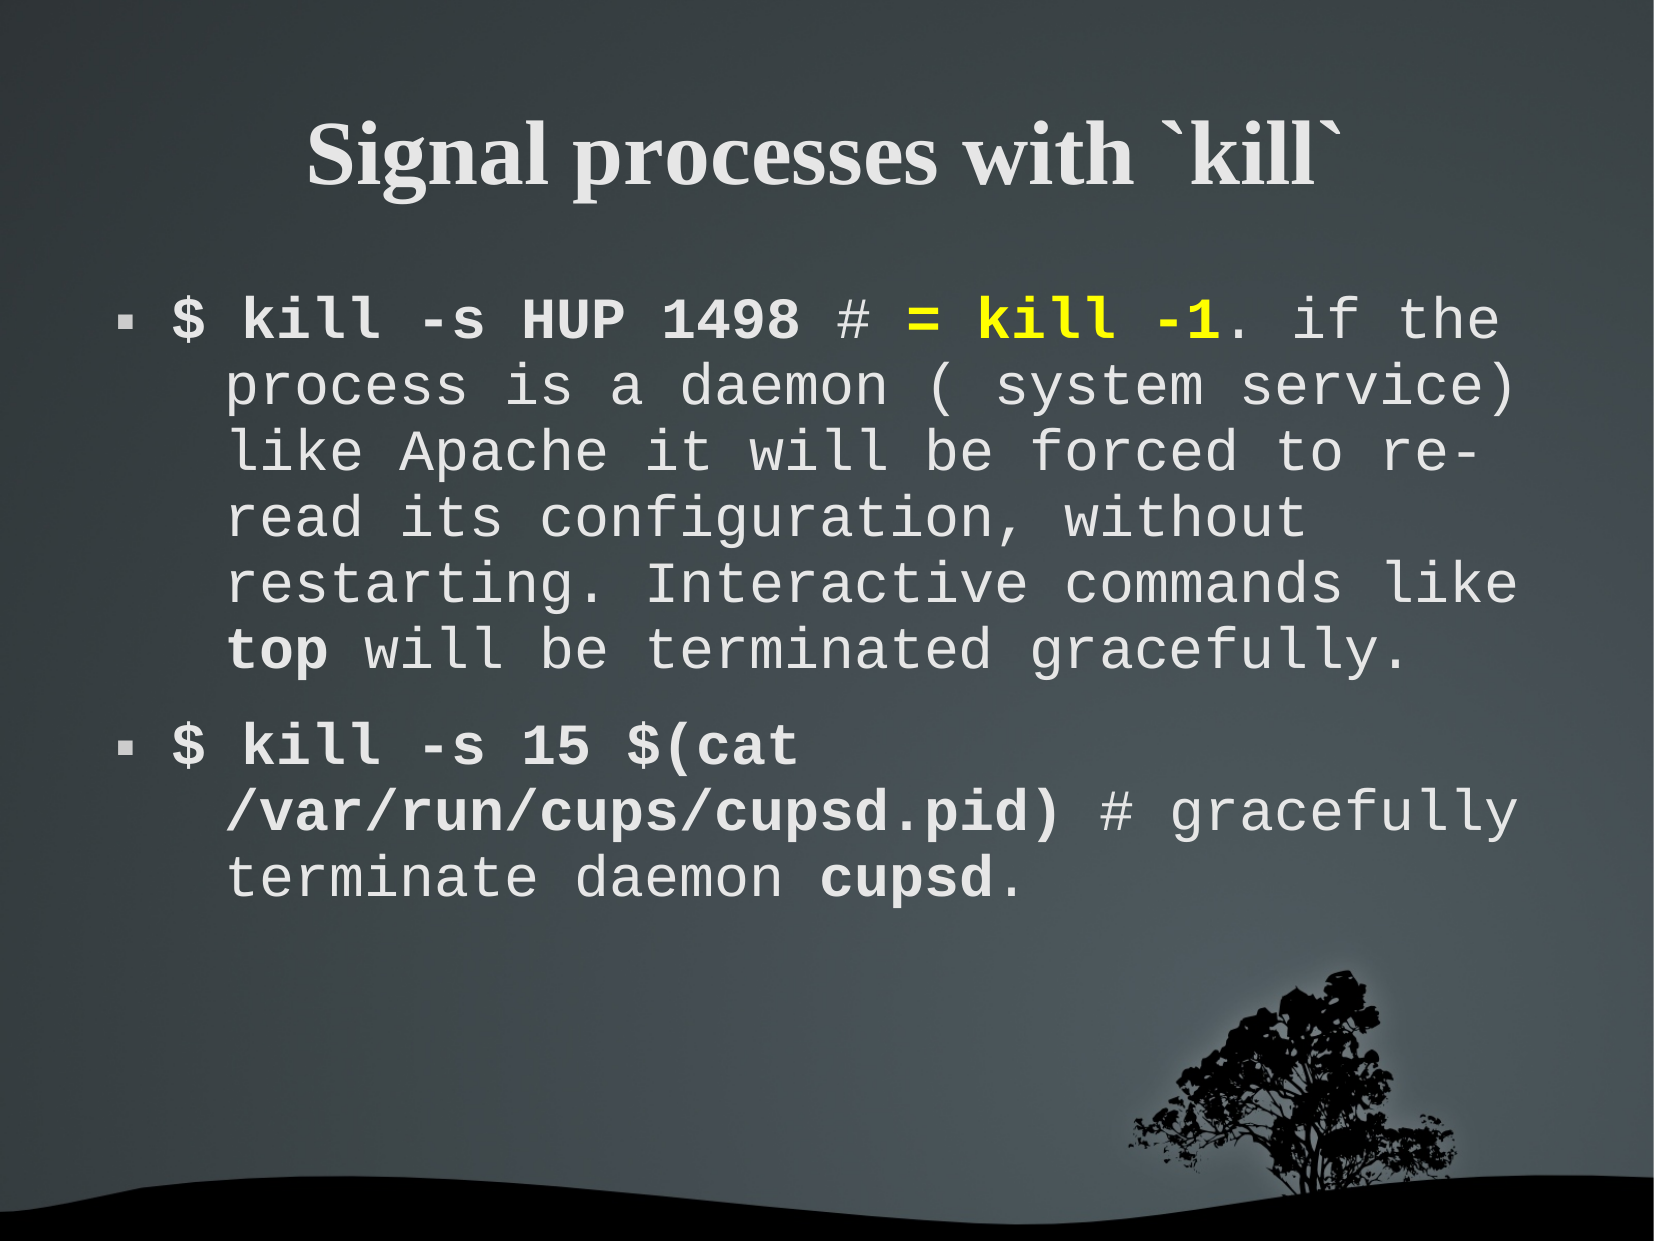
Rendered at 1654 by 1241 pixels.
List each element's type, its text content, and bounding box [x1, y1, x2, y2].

list $ kill -s HUP 1498 # = kill -1. if the process is a daemon ( system service) like Apache it will be forced to re-read its configuration, without restarting. Interactive commands like top will be terminated gracefully. $ kill -s 15 $(cat /var/run/cups/cupsd.pid) # gracefully terminate daemon cupsd. [82, 290, 1571, 1109]
title Signal processes with `kill` [82, 33, 1571, 274]
picture [0, 0, 1654, 1241]
